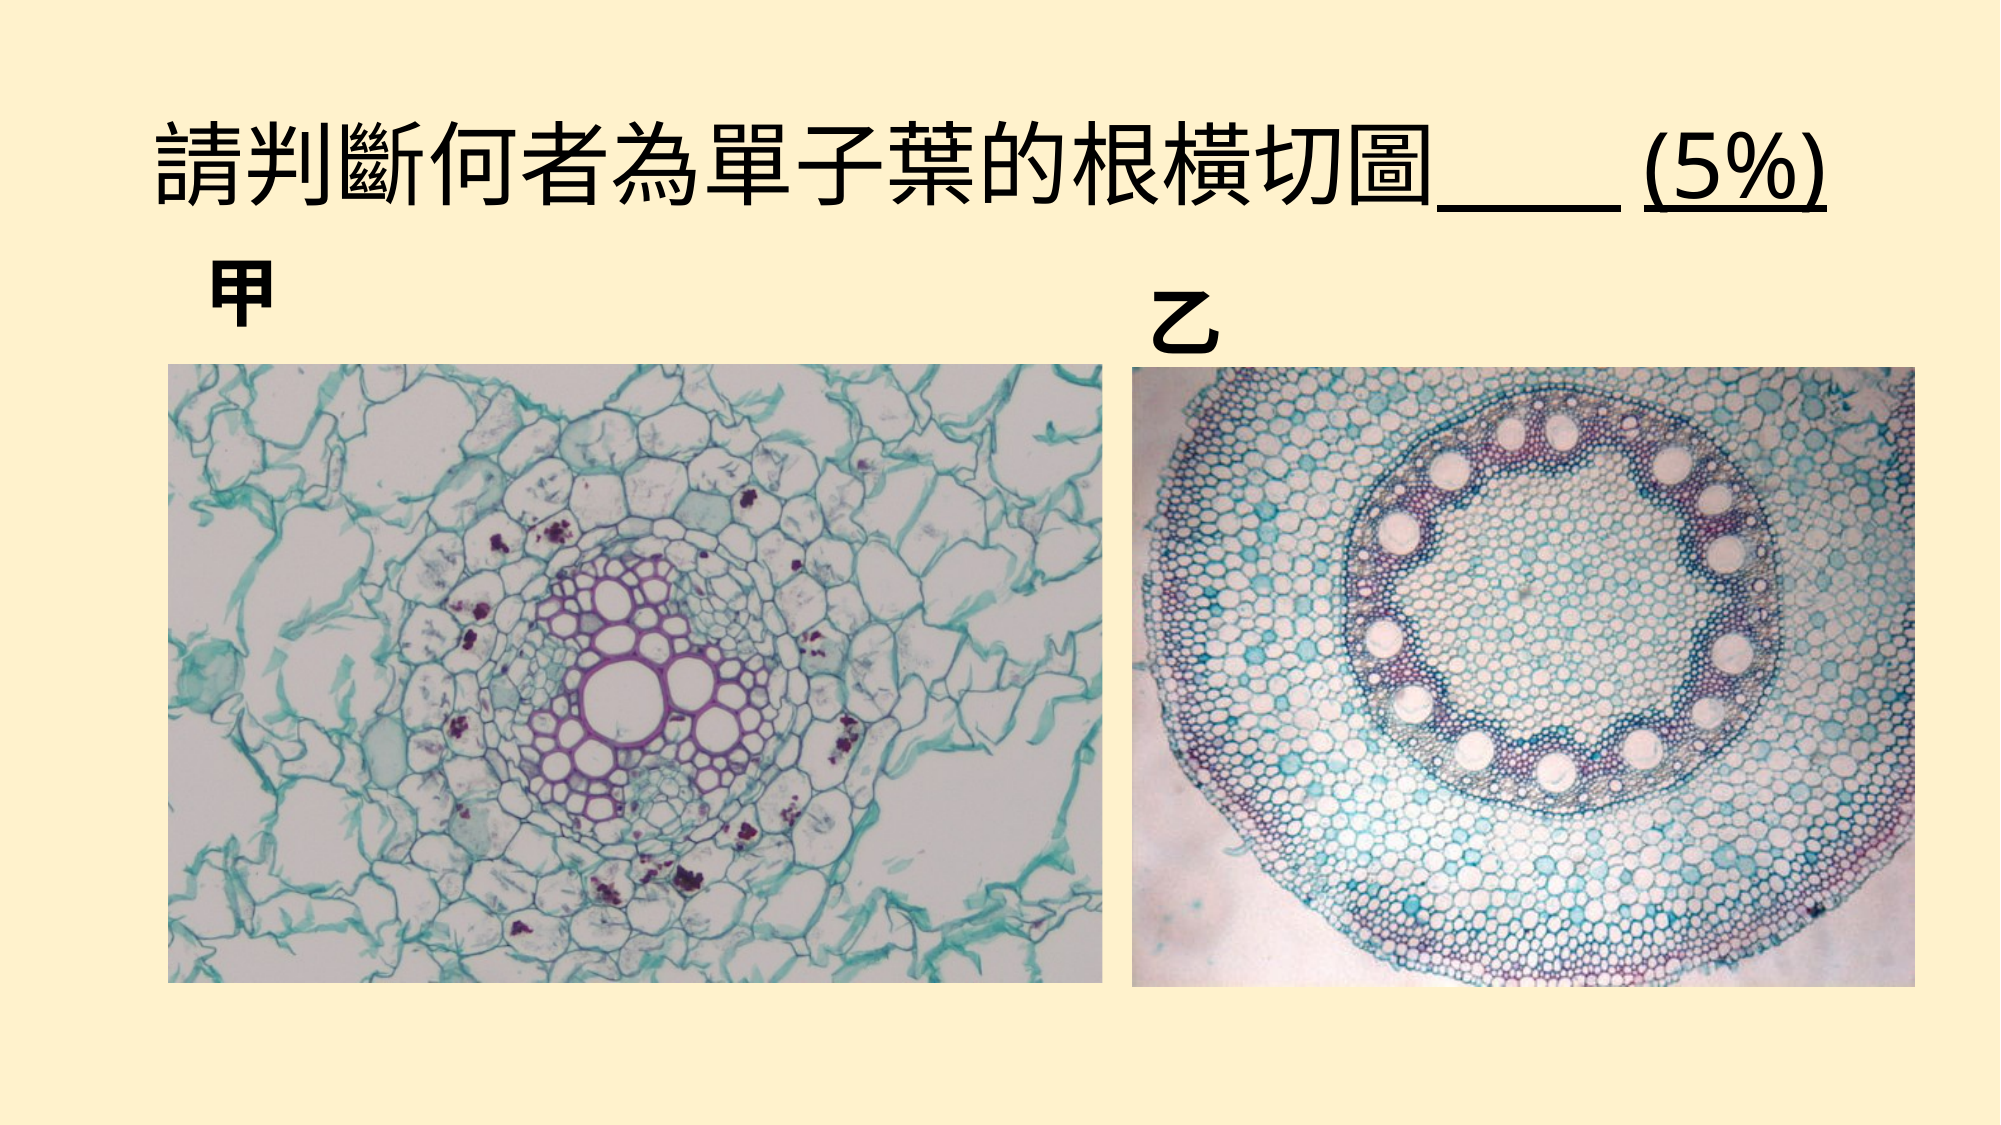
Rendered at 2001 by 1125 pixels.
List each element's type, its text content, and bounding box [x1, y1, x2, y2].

text_box 乙 [1132, 267, 1249, 367]
picture [168, 364, 1103, 983]
title 請判斷何者為單子葉的根橫切圖 (5%) [137, 59, 1863, 248]
list 甲 [137, 248, 1863, 963]
picture [1132, 367, 1915, 987]
